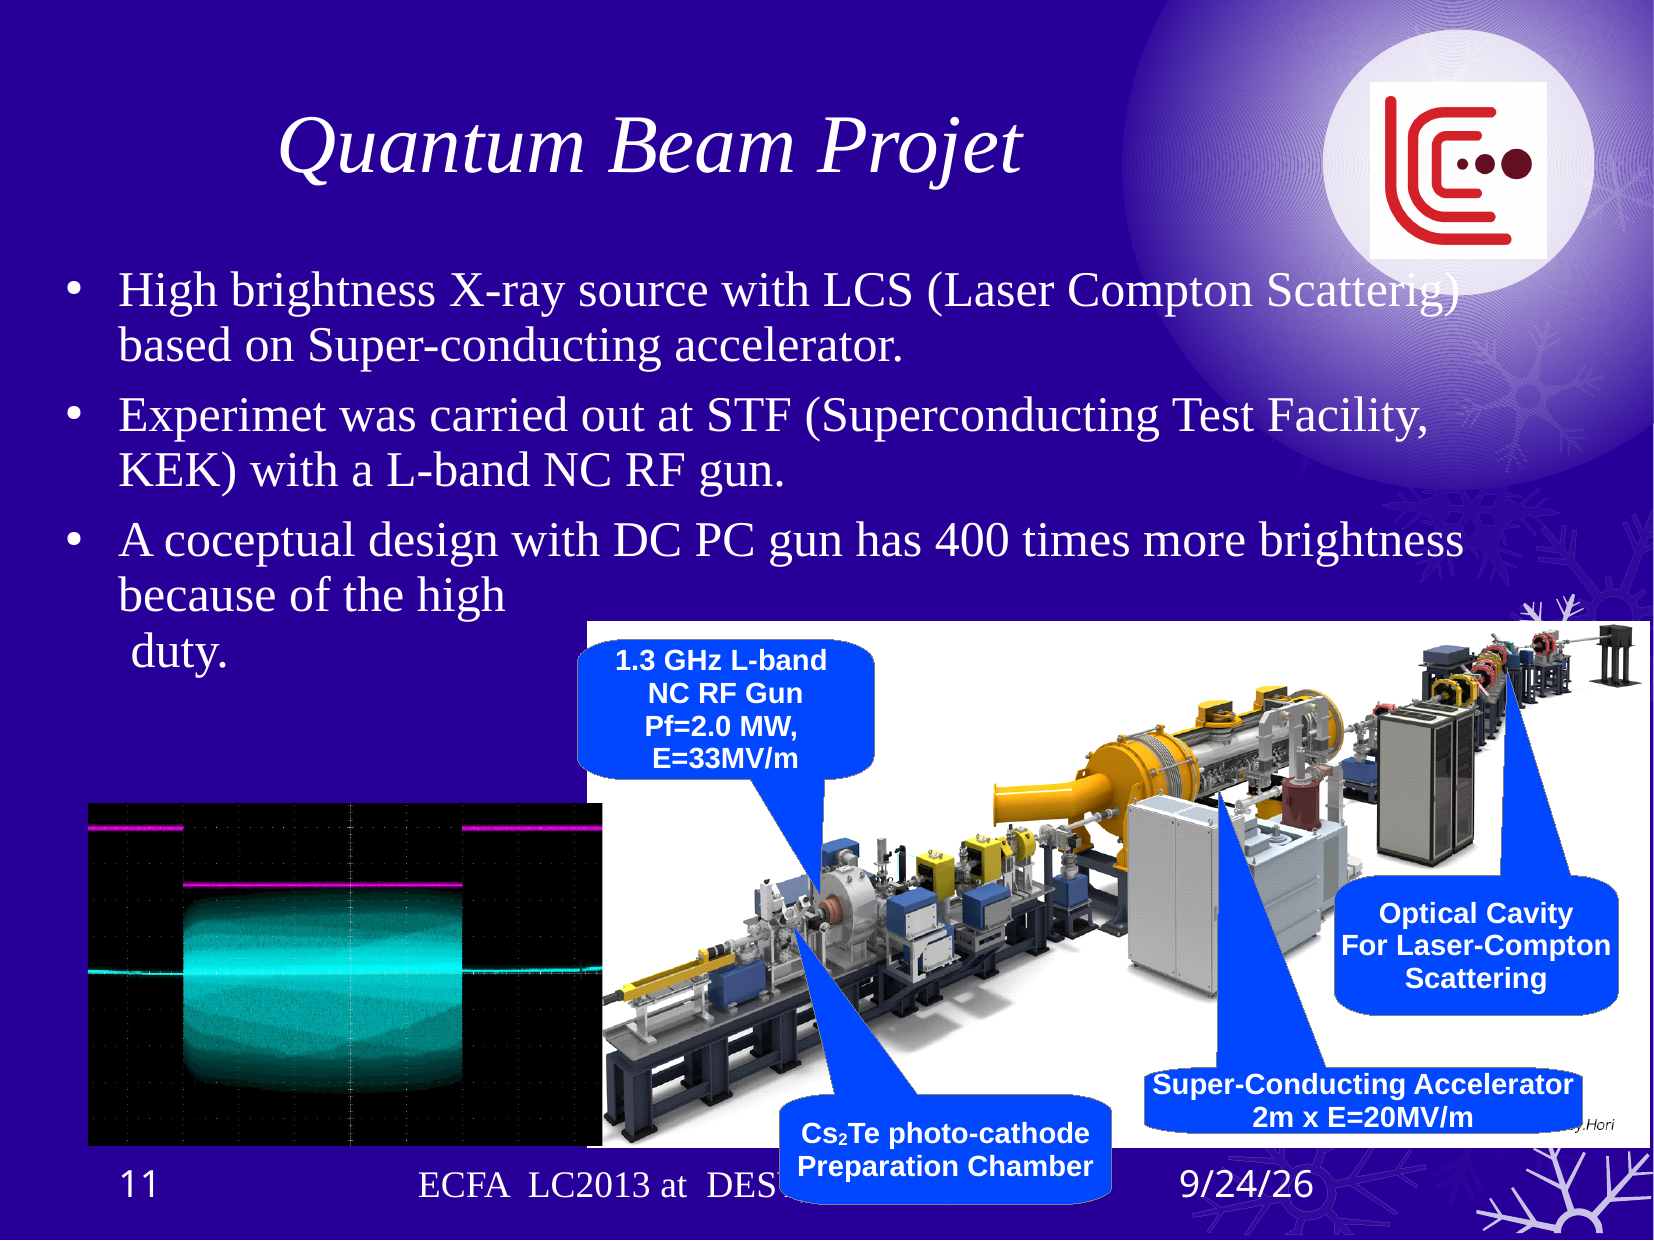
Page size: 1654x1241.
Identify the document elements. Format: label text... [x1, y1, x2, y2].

text_box Cs2Te photo-cathode Preparation Chamber [779, 923, 1112, 1205]
picture [87, 621, 1650, 1148]
text_box Super-Conducting Accelerator 2m x E=20MV/m [1144, 788, 1583, 1134]
picture [1370, 82, 1547, 259]
text_box Optical Cavity For Laser-Compton Scattering [1334, 668, 1619, 1016]
text_box 1.3 GHz L-band NC RF Gun Pf=2.0 MW, E=33MV/m [577, 639, 875, 895]
title Quantum Beam Projet [6, 11, 1294, 278]
list High brightness X-ray source with LCS (Laser Compton Scatterig) based on Super-conducting accelerator. Experimet was carried out at STF (Superconducting Test Facility, KEK) with a L-band NC RF gun. A coceptual design with DC PC gun has 400 times more brightness because of the high duty. [47, 261, 1536, 910]
